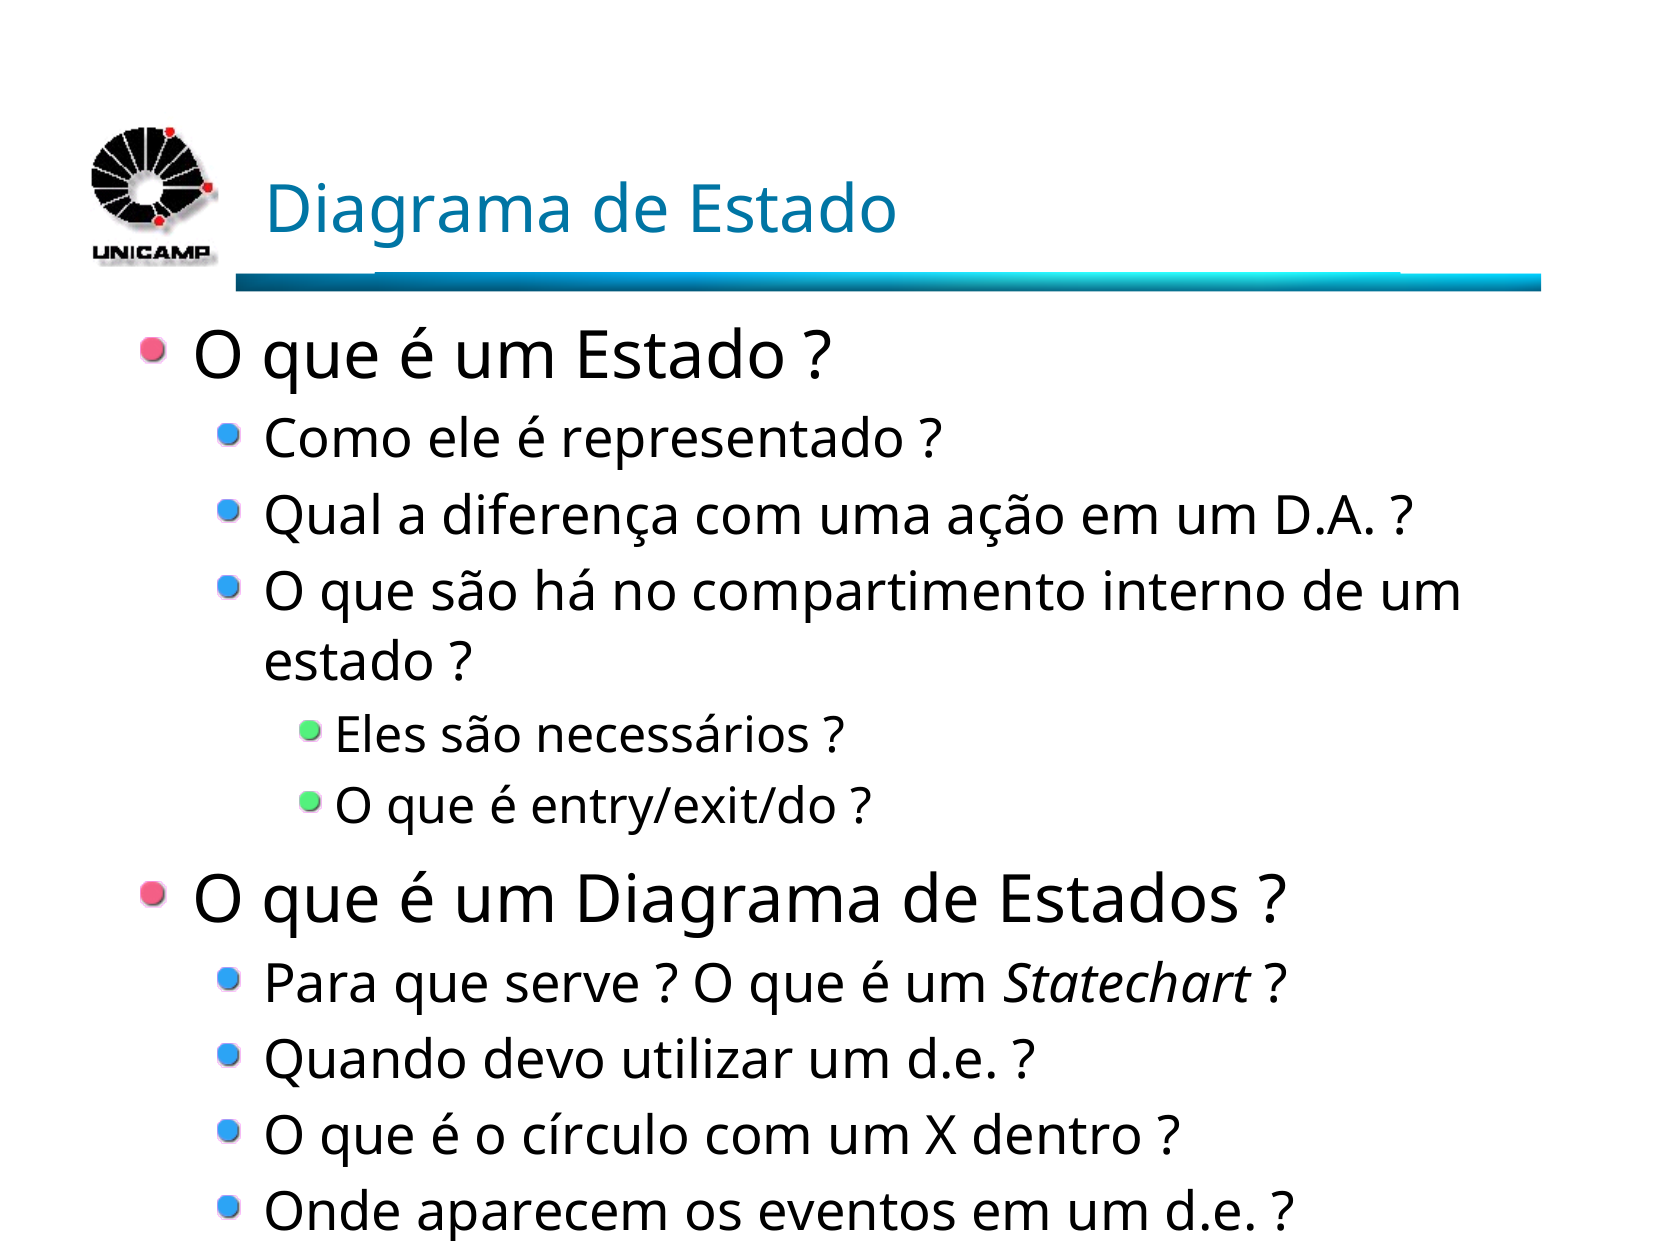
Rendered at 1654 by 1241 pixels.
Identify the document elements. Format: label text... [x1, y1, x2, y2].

picture [125, 272, 1654, 295]
picture [216, 1194, 242, 1221]
list O que é um Estado ? Como ele é representado ? Qual a diferença com uma ação em um D.A. ? O que são há no compartimento interno de um estado ? Eles são necessários ? O que é entry/exit/do ? O que é um Diagrama de Estados ? Para que serve ? O que é um Statechart ? Quando devo utilizar um d.e. ? O que é o círculo com um X dentro ? Onde aparecem os eventos em um d.e. ? [121, 309, 1534, 1167]
title Diagrama de Estado [264, 57, 1534, 250]
